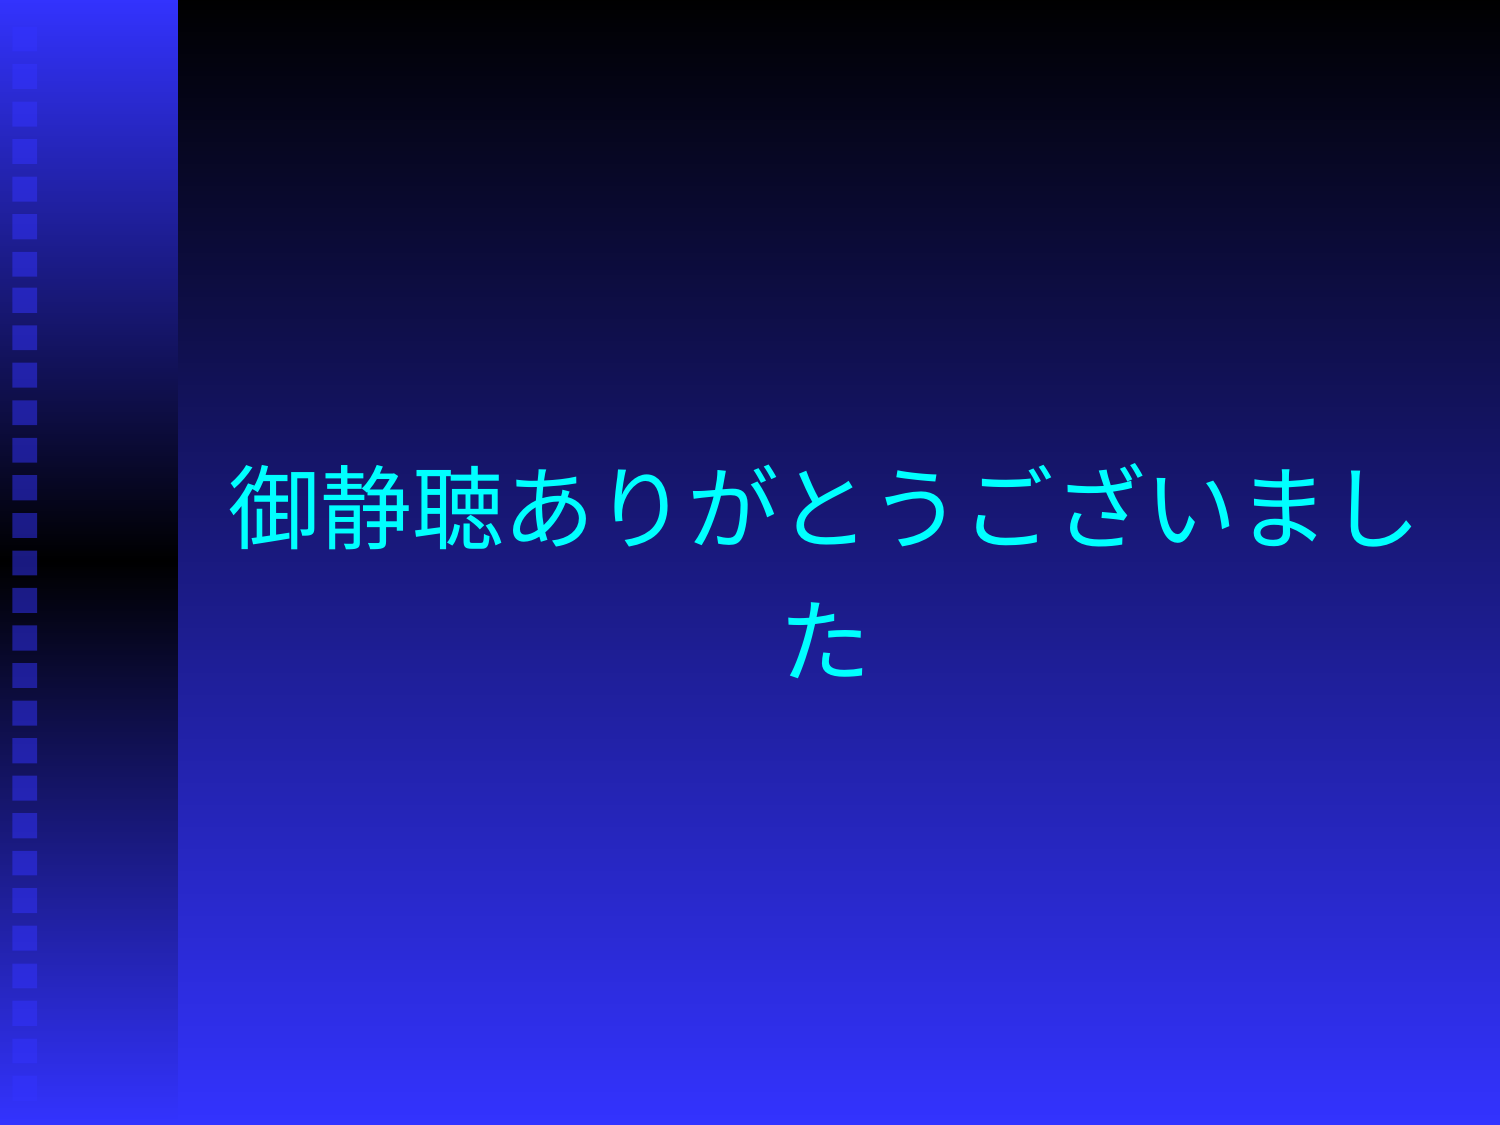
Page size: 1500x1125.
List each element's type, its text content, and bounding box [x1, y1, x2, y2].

title 御静聴ありがとうございました [187, 474, 1463, 663]
